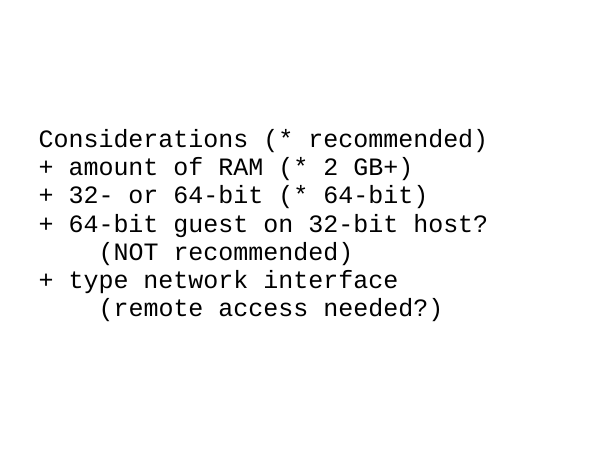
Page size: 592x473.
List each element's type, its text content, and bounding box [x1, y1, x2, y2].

text_box Considerations (* recommended) + amount of RAM (* 2 GB+) + 32- or 64-bit (* 64-bit) + 64-bit guest on 32-bit host? (NOT recommended) + type network interface (remote access needed?) [23, 120, 591, 331]
